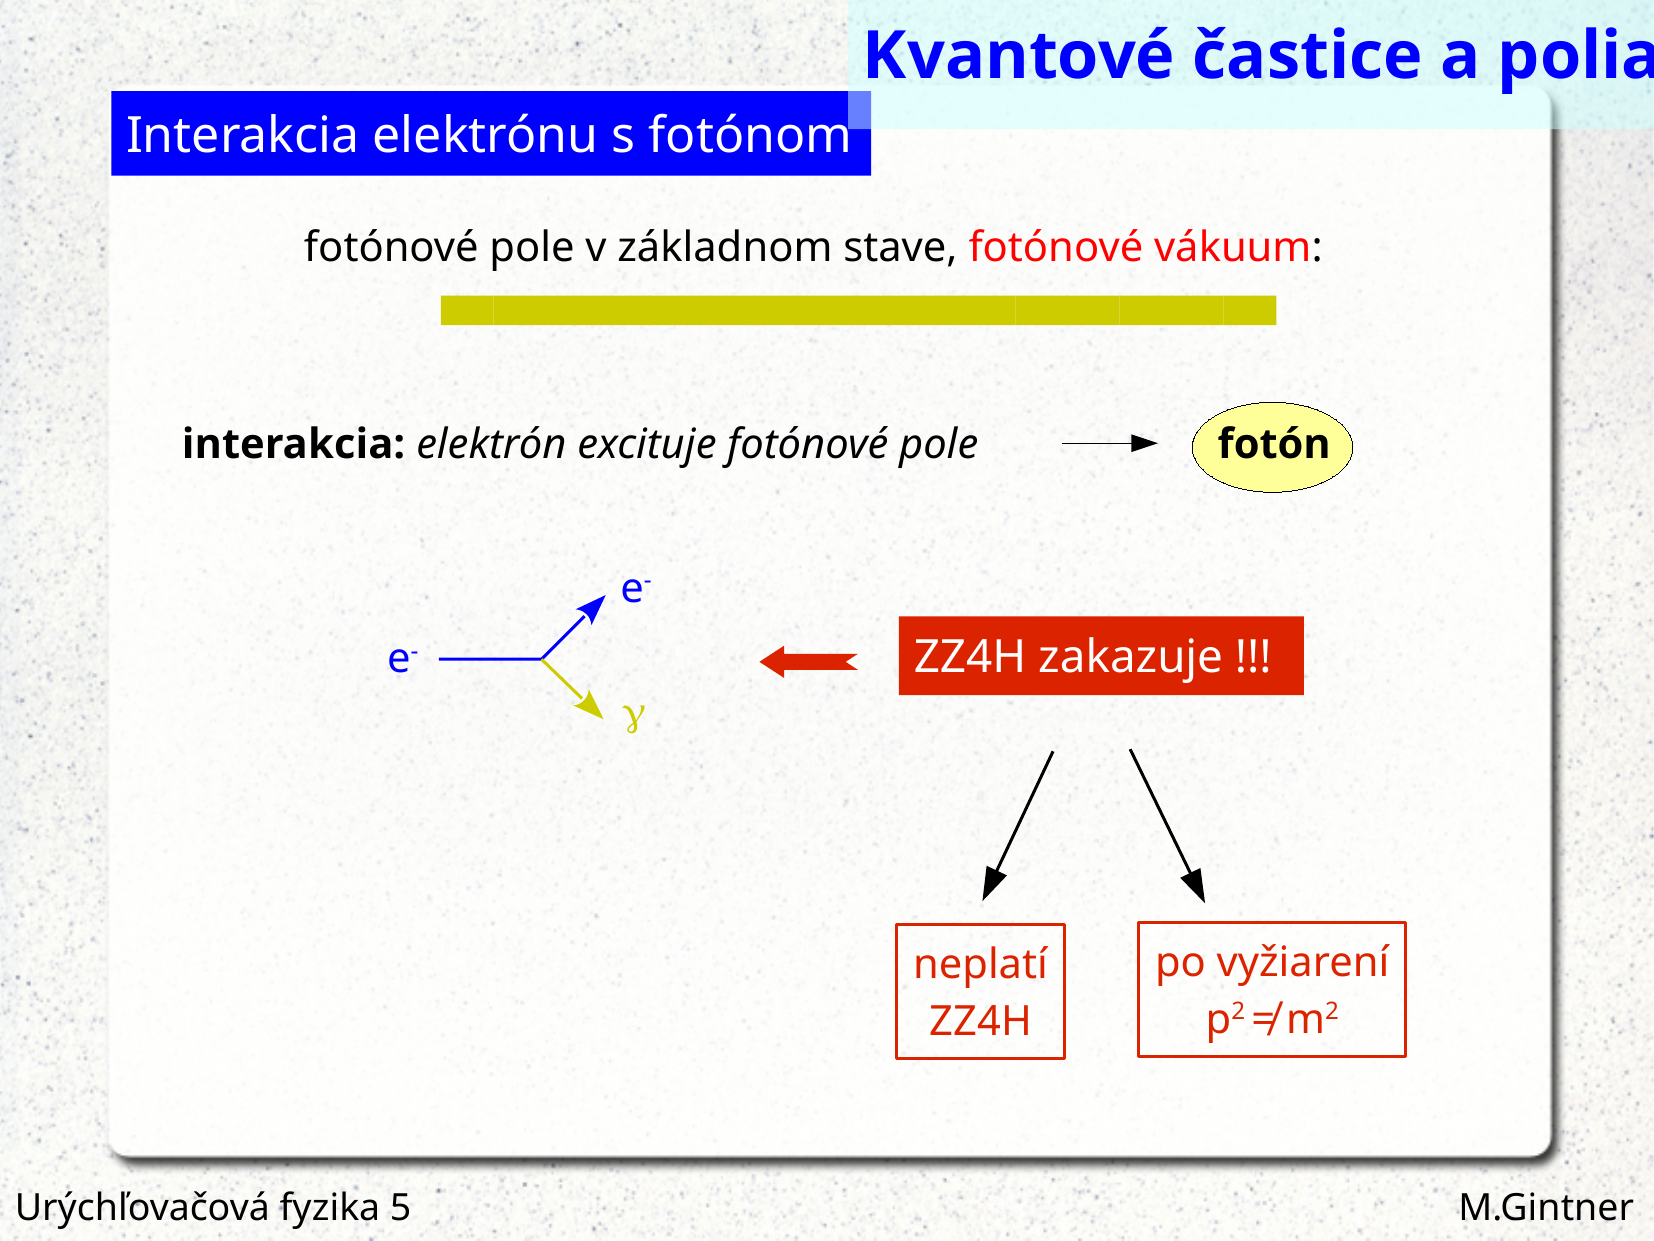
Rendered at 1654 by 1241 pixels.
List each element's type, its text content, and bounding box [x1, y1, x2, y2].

text_box [759, 645, 858, 678]
text_box M.Gintner [1443, 1173, 1654, 1241]
text_box g [607, 689, 655, 759]
text_box e- [372, 620, 435, 694]
text_box Kvantové častice a polia [848, 0, 1654, 130]
text_box fotónové pole v základnom stave, fotónové vákuum: [289, 209, 1305, 283]
text_box e- [605, 550, 669, 624]
text_box ZZ4H zakazuje !!! [898, 616, 1304, 696]
text_box Interakcia elektrónu s fotónom [111, 91, 872, 176]
text_box [1217, 480, 1328, 493]
text_box [440, 295, 1277, 326]
text_box [1240, 402, 1305, 406]
text_box [1192, 425, 1202, 469]
text_box fotón [1202, 406, 1340, 480]
picture [0, 0, 1654, 1241]
text_box neplatí ZZ4H [896, 924, 1061, 1059]
text_box [1340, 422, 1353, 472]
text_box interakcia: elektrón excituje fotónové pole [167, 406, 1039, 480]
text_box po vyžiarení p2 ≠ m2 [1138, 922, 1402, 1057]
text_box Urýchľovačová fyzika 5 [0, 1173, 445, 1241]
